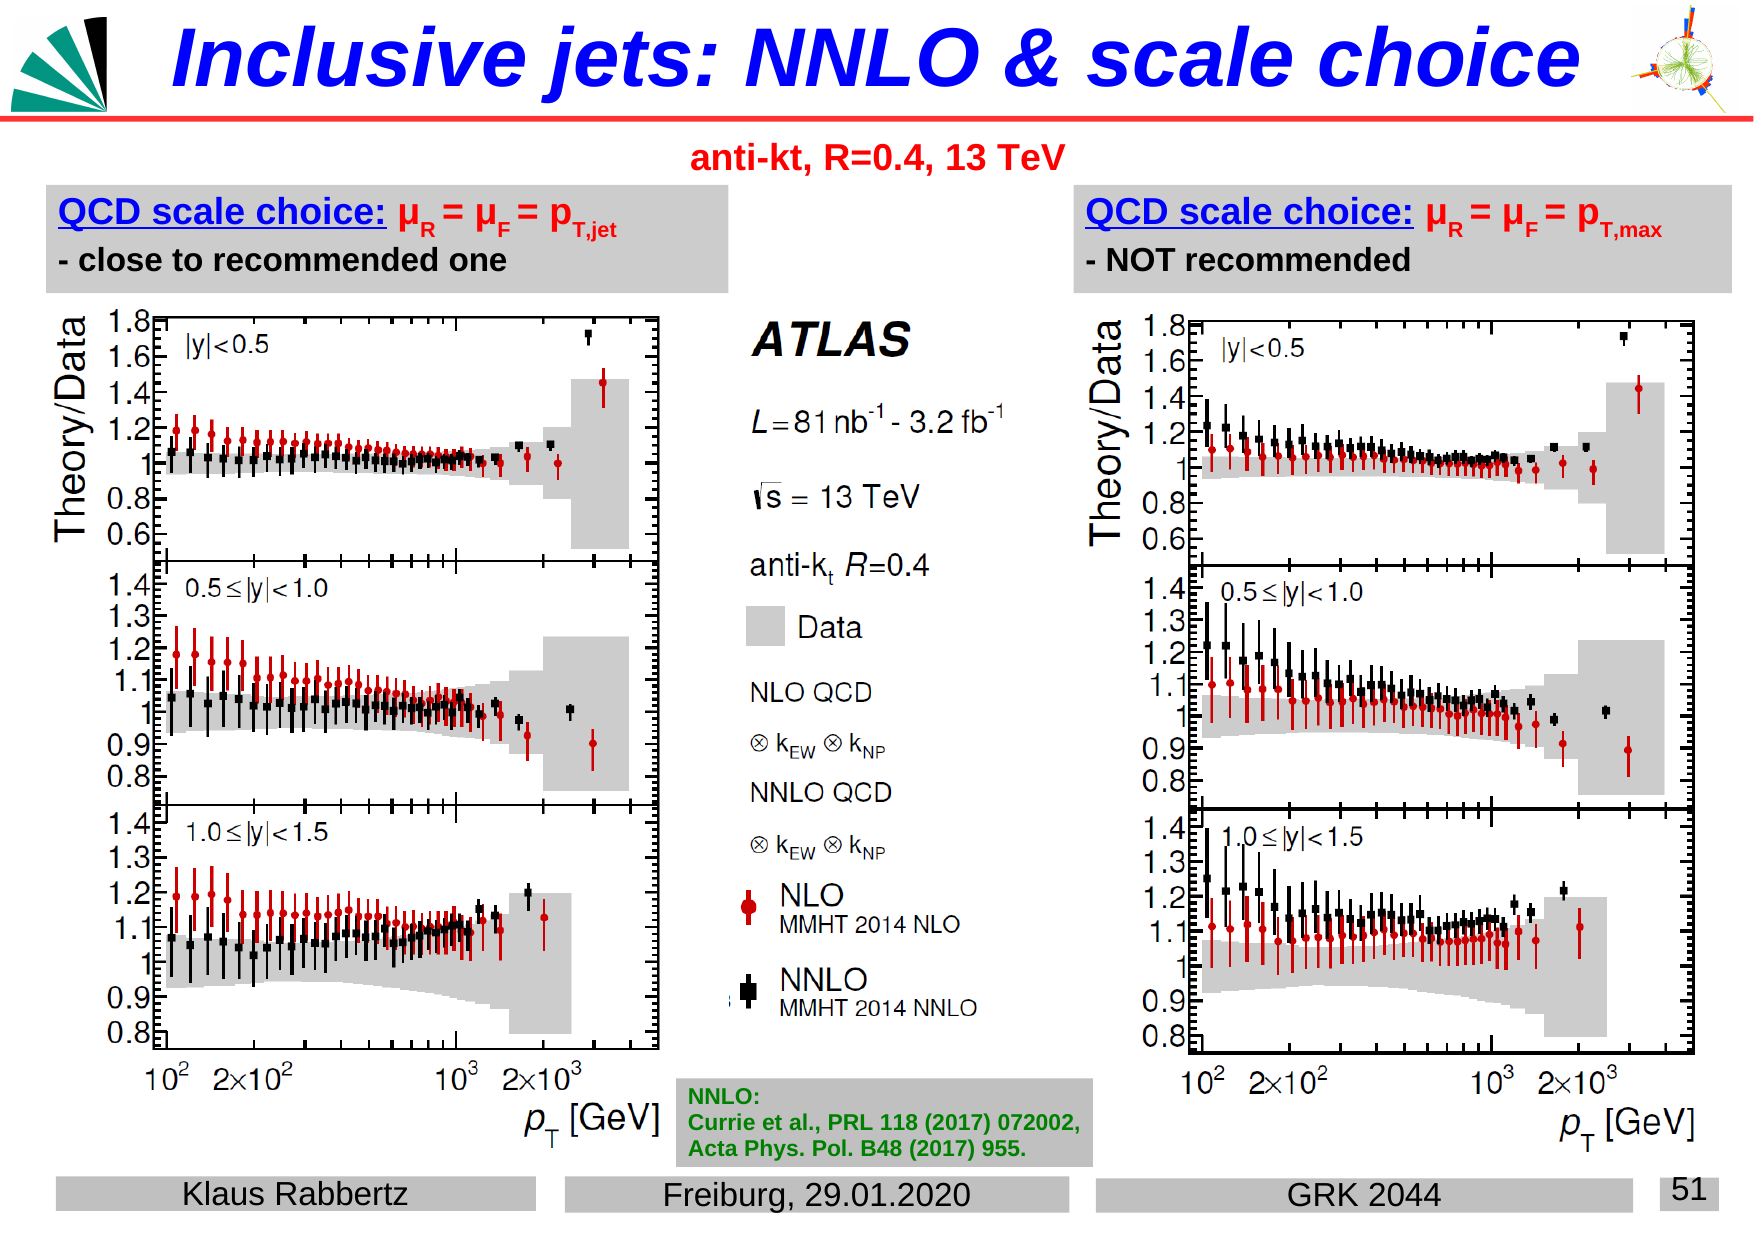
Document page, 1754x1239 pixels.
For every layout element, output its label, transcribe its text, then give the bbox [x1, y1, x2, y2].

picture [740, 315, 1015, 866]
text_box NNLO: Currie et al., PRL 118 (2017) 072002, Acta Phys. Pol. B48 (2017) 955. [676, 1078, 1093, 1167]
text_box QCD scale choice: μR = μF = pT,max - NOT recommended [1073, 184, 1732, 294]
picture [1631, 5, 1739, 113]
title Inclusive jets: NNLO & scale choice [124, 0, 1630, 116]
picture [1082, 308, 1705, 1157]
picture [44, 305, 673, 1157]
picture [11, 17, 107, 113]
text_box QCD scale choice: μR = μF = pT,jet - close to recommended one [46, 184, 729, 294]
picture [729, 872, 990, 1029]
text_box anti-kt, R=0.4, 13 TeV [678, 130, 1079, 185]
